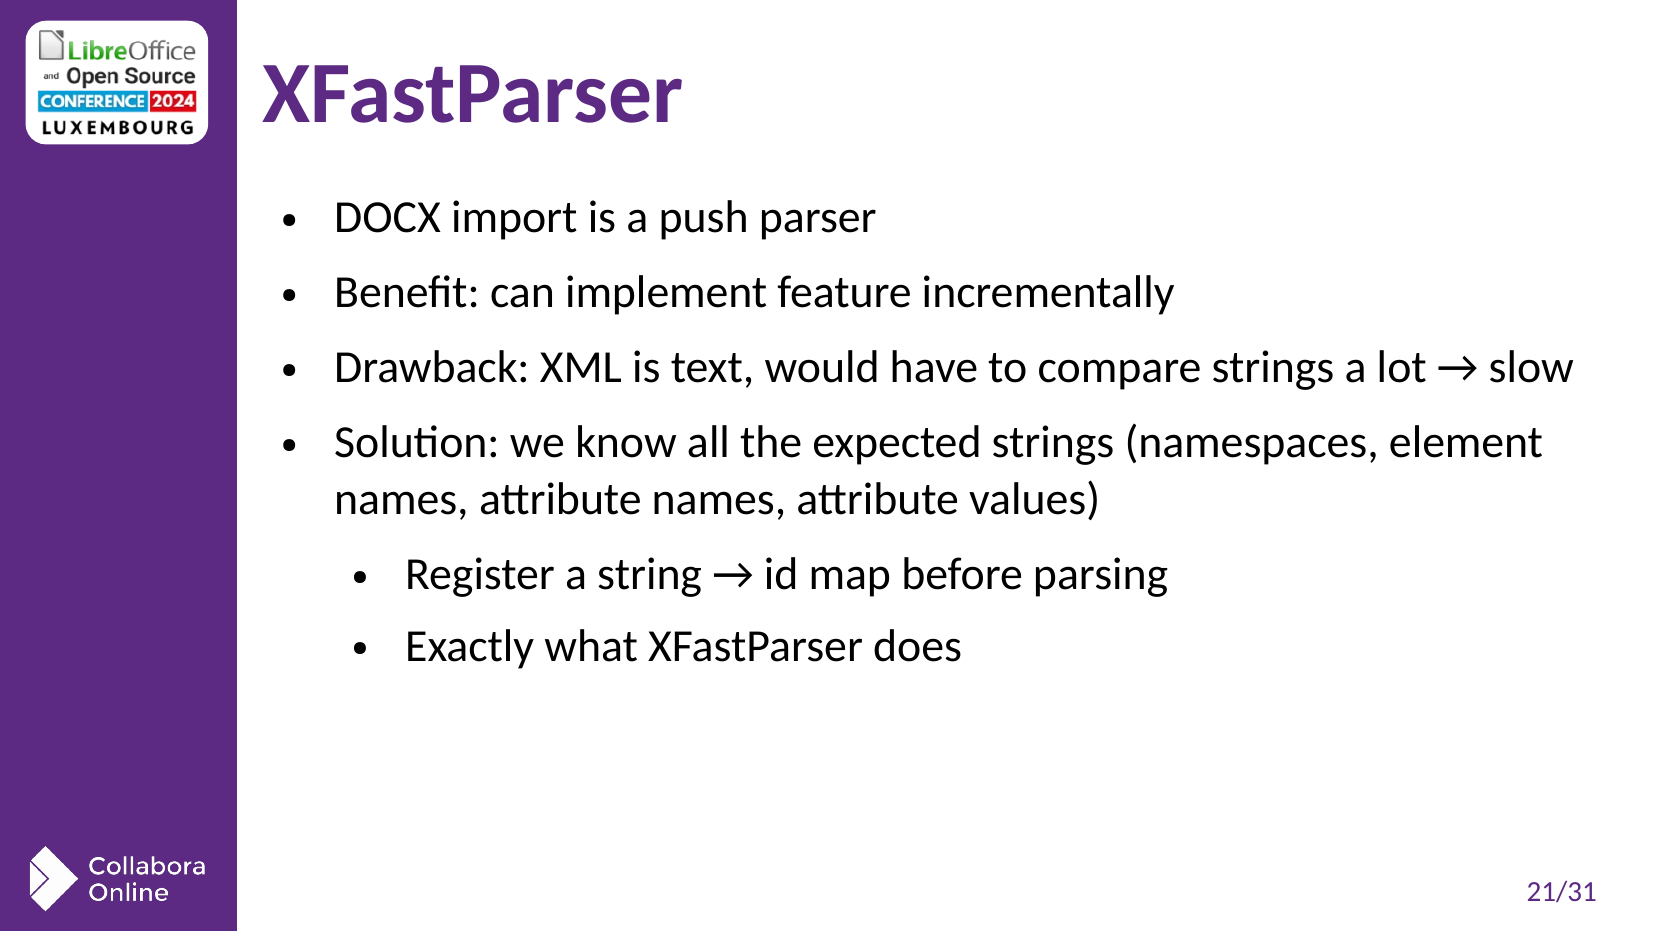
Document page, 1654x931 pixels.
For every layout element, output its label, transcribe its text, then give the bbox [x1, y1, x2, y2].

list DOCX import is a push parser Benefit: can implement feature incrementally Drawback: XML is text, would have to compare strings a lot → slow Solution: we know all the expected strings (namespaces, element names, attribute names, attribute values) Register a string → id map before parsing Exactly what XFastParser does [263, 187, 1605, 856]
picture [34, 26, 200, 139]
picture [25, 841, 209, 916]
title XFastParser [262, 13, 1644, 145]
